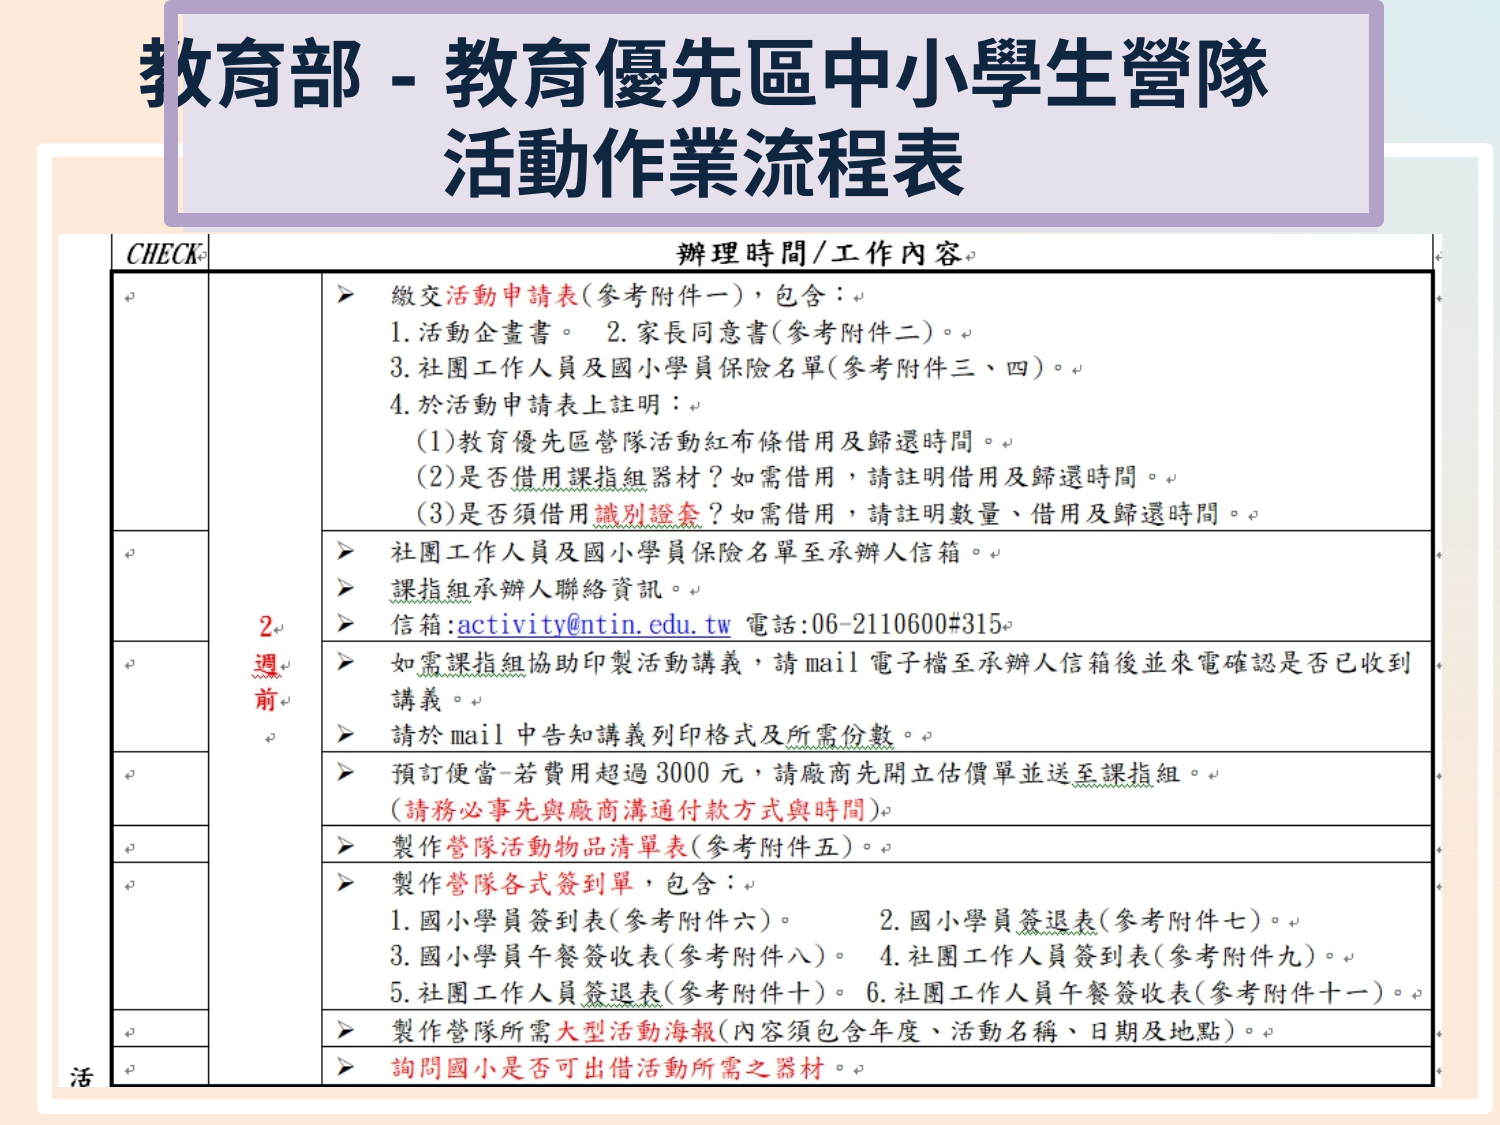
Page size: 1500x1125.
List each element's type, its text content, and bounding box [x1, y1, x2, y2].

text_box [183, 14, 1369, 19]
text_box 教育部-教育優先區中小學生營隊 活動作業流程表 [124, 19, 1435, 234]
text_box 教育部-教育優先區中小學生營隊 活動作業流程表 [178, 19, 1369, 213]
picture [58, 234, 1442, 1087]
